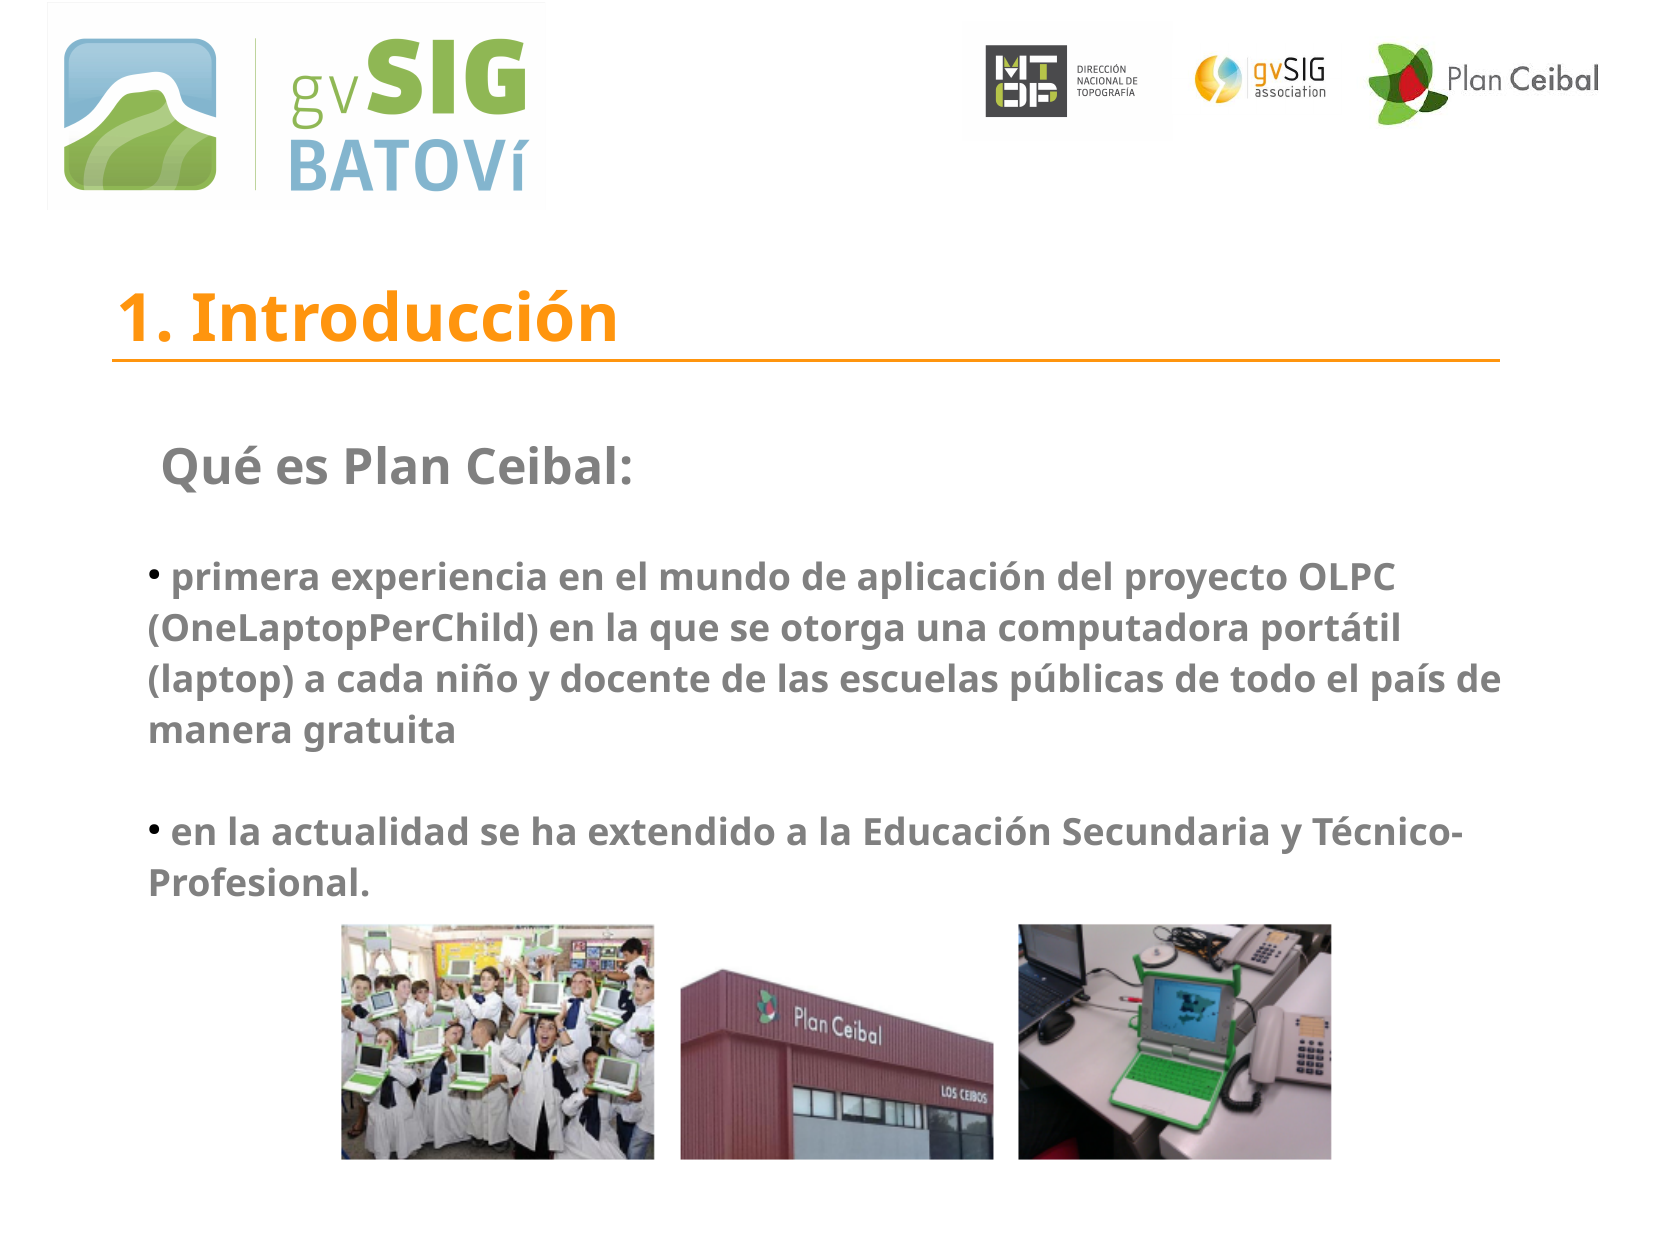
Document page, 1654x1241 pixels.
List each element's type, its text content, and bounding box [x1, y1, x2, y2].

picture [962, 21, 1342, 141]
picture [1343, 23, 1626, 142]
list Qué es Plan Ceibal: primera experiencia en el mundo de aplicación del proyecto OLPC (OneLaptopPerChild) en la que se otorga una computadora portátil (laptop) a cada niño y docente de las escuelas públicas de todo el país de manera gratuita en la actualidad se ha extendido a la Educación Secundaria y Técnico-Profesional. [147, 431, 1518, 854]
picture [326, 912, 1344, 1174]
title 1. Introducción [116, 274, 1605, 356]
